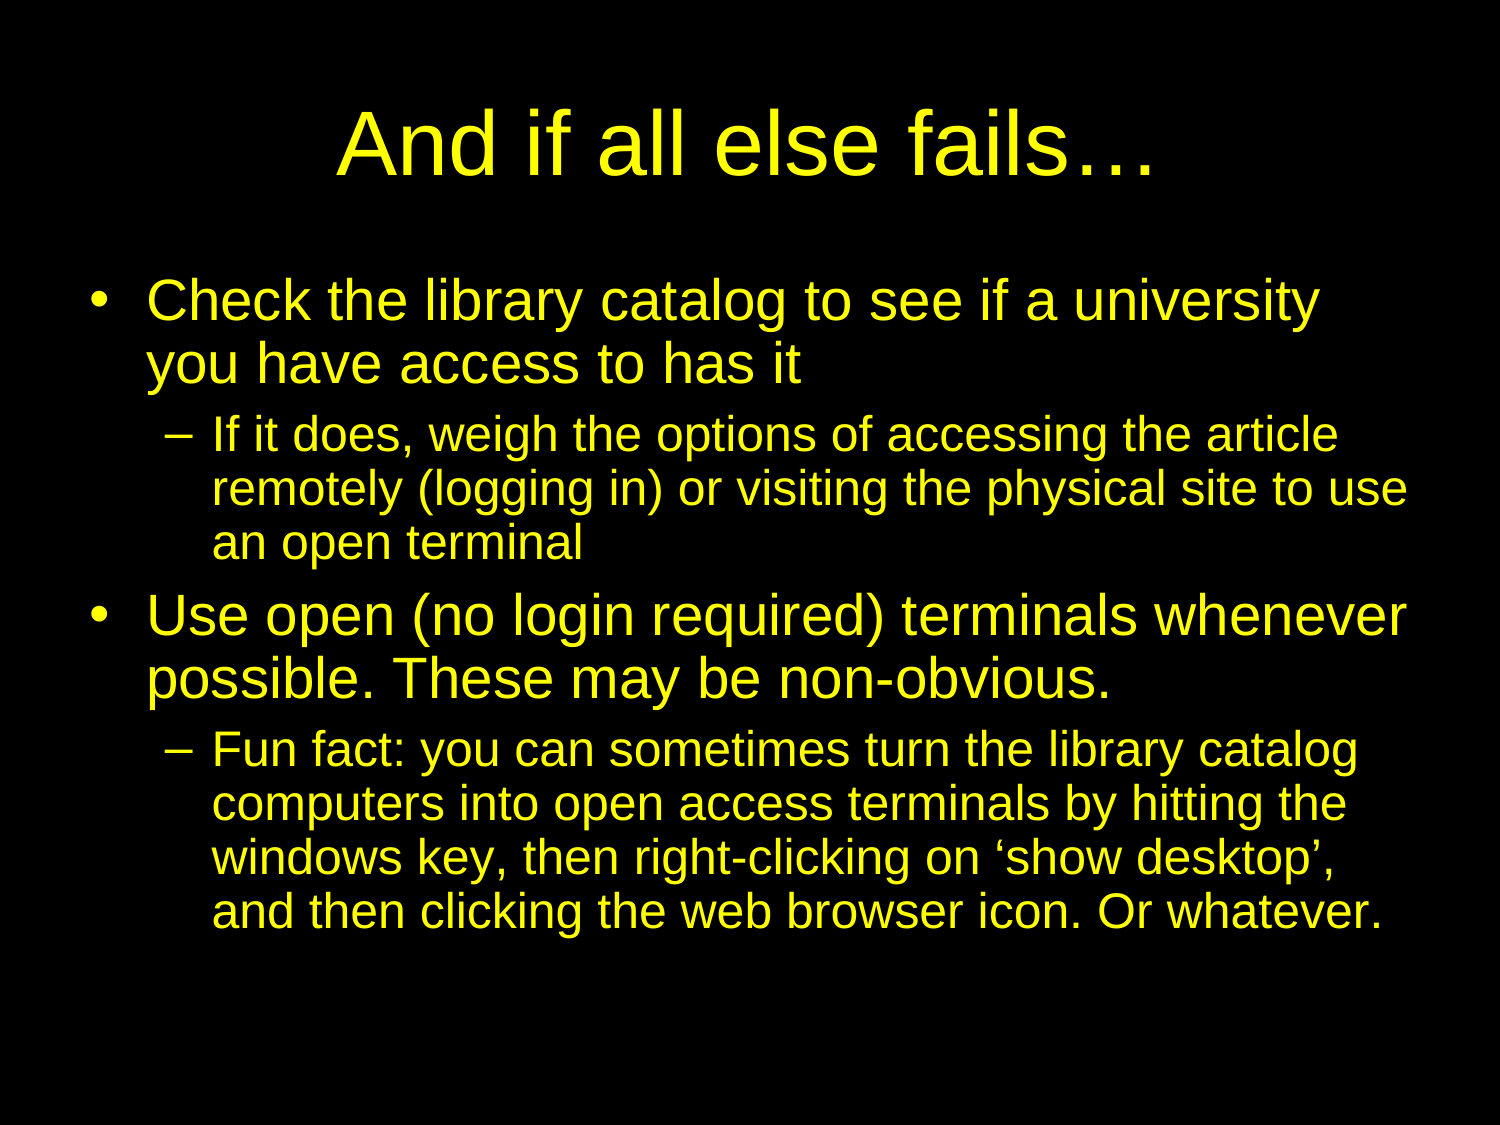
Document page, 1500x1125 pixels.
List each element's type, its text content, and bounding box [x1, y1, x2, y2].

list Check the library catalog to see if a university you have access to has it If it does, weigh the options of accessing the article remotely (logging in) or visiting the physical site to use an open terminal Use open (no login required) terminals whenever possible. These may be non-obvious. Fun fact: you can sometimes turn the library catalog computers into open access terminals by hitting the windows key, then right-clicking on ‘show desktop’, and then clicking the web browser icon. Or whatever. [75, 262, 1426, 1016]
title And if all else fails… [75, 45, 1426, 233]
